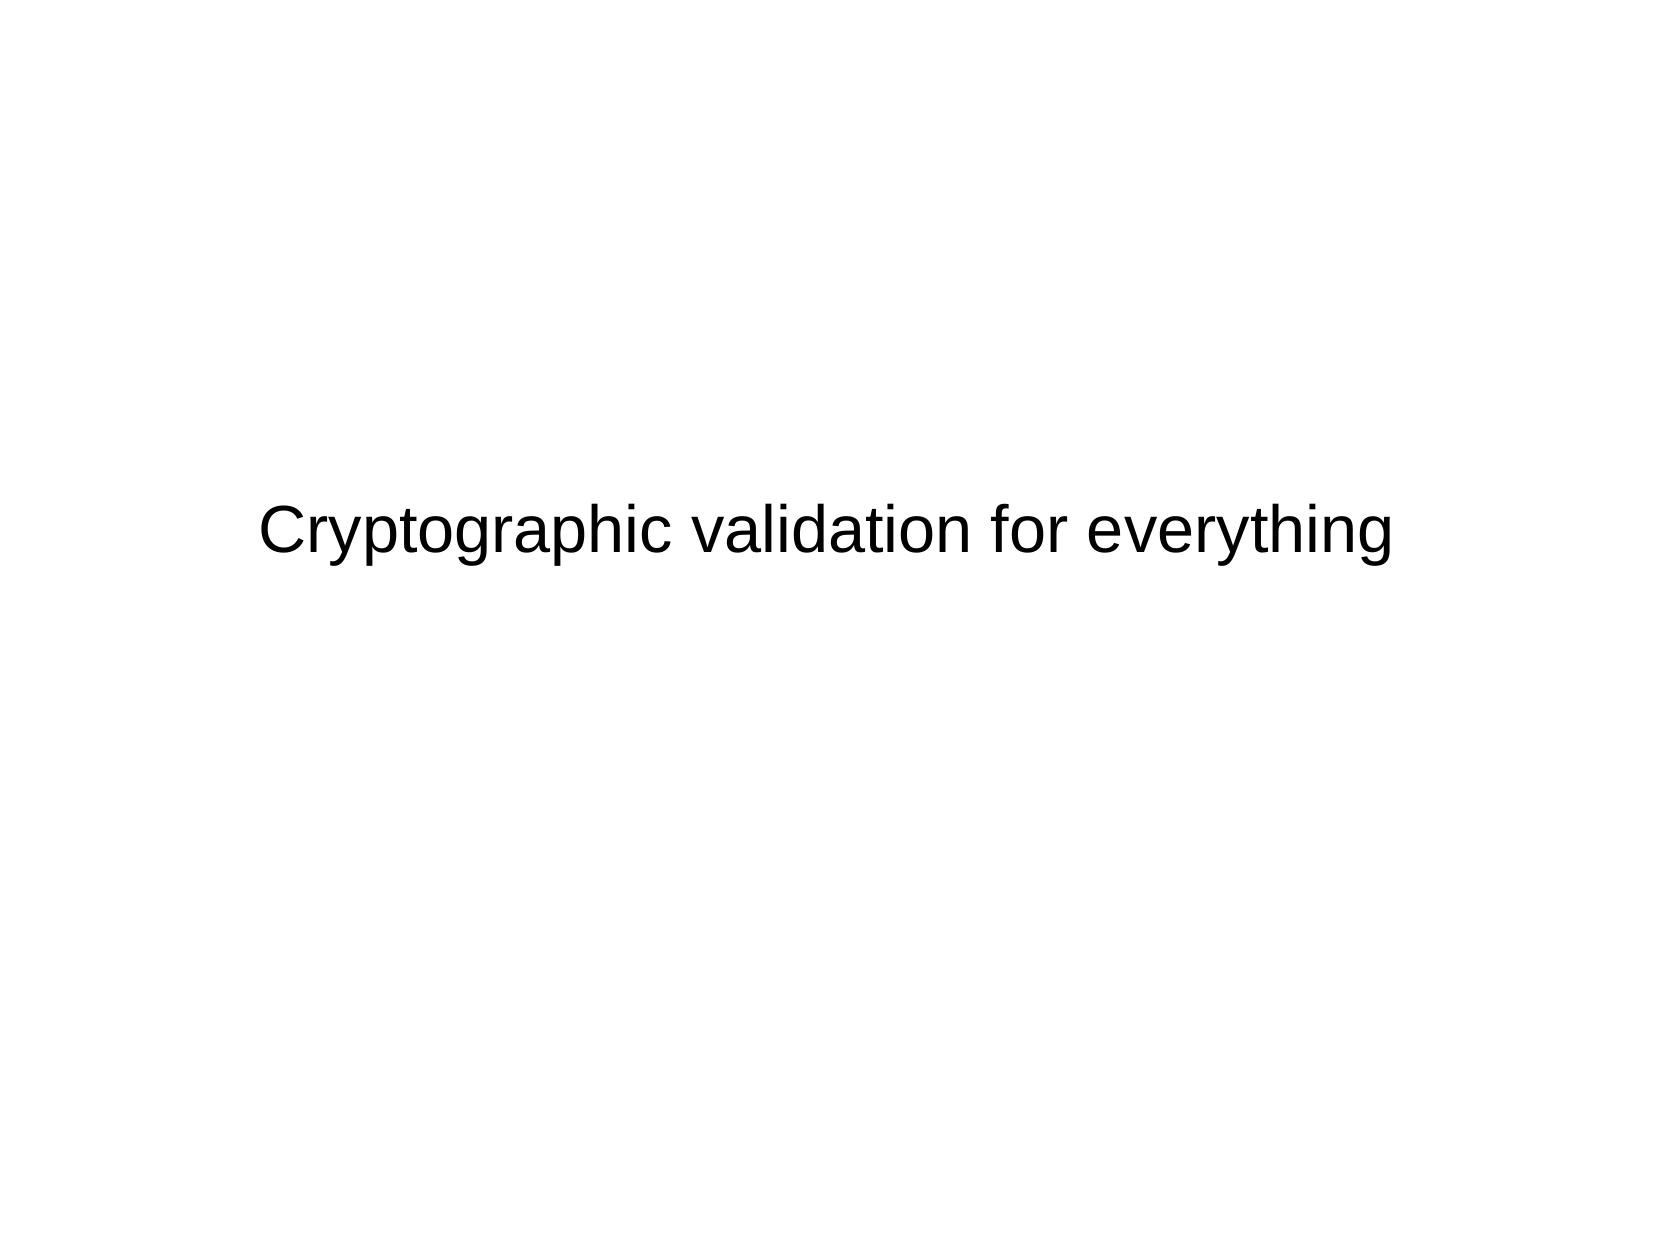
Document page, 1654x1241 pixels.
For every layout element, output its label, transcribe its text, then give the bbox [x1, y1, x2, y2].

subtitle Cryptographic validation for everything [82, 49, 1571, 1010]
